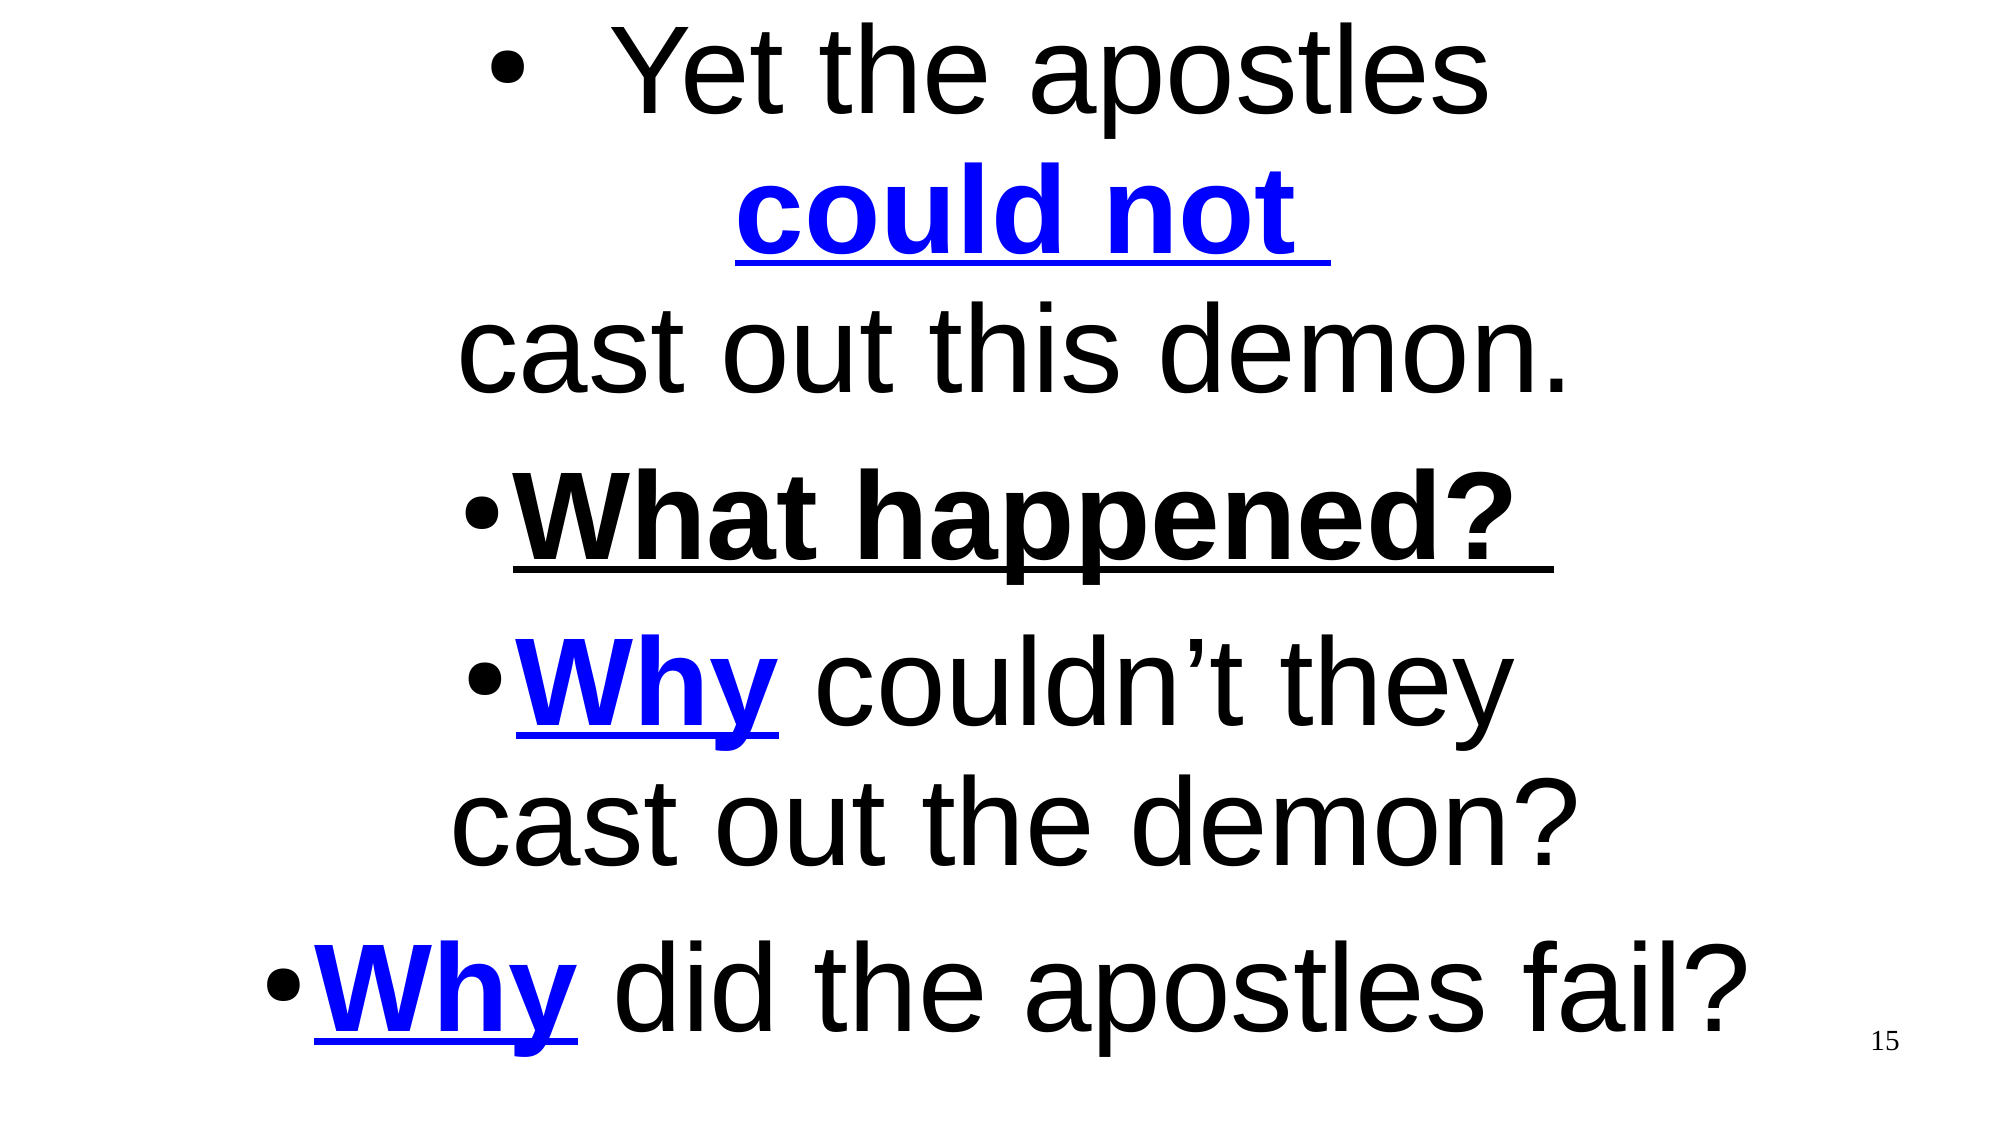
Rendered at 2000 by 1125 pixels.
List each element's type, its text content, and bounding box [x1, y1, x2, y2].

list Yet the apostles could not cast out this demon. What happened? Why couldn’t they cast out the demon? Why did the apostles fail? [0, 0, 1996, 1123]
